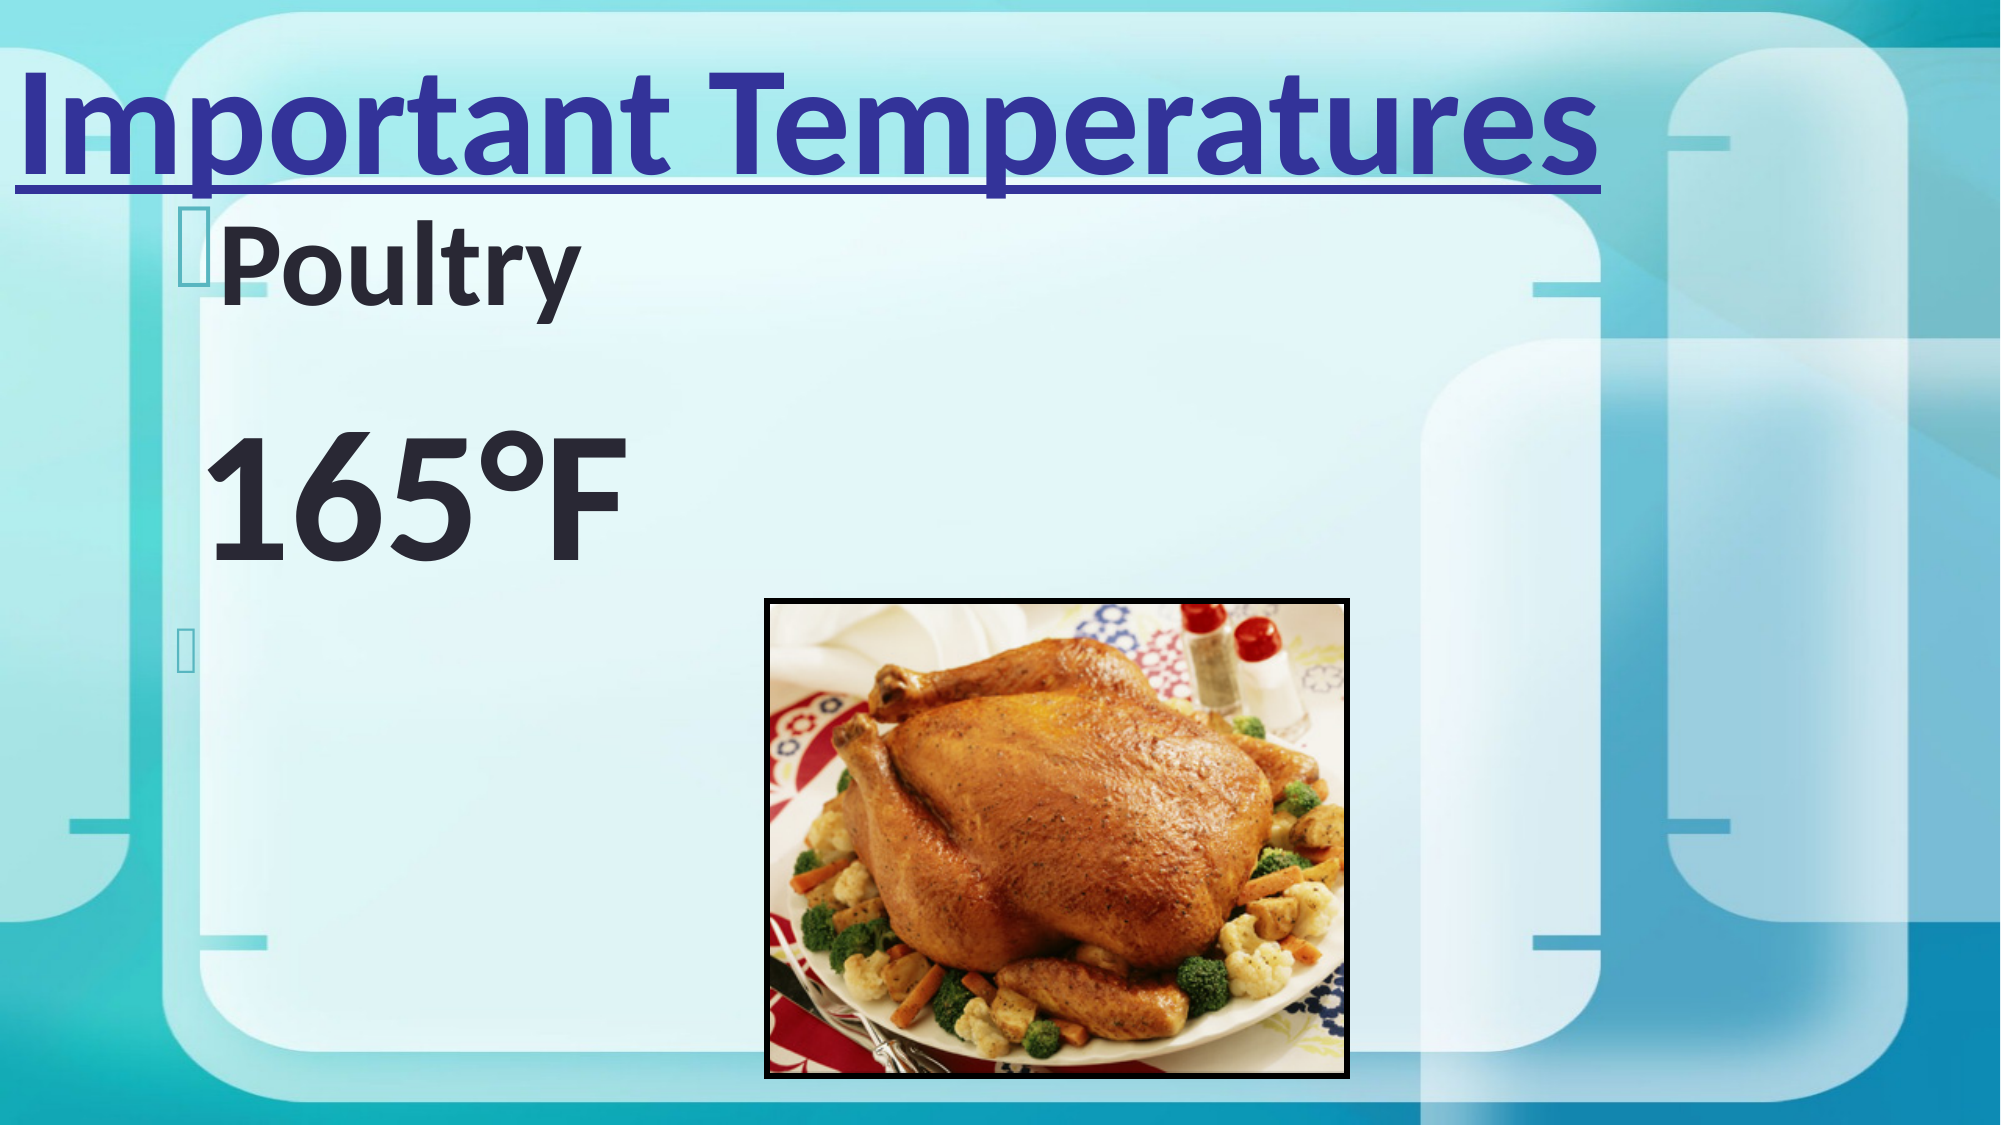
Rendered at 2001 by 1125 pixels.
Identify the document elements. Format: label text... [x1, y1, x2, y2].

list Poultry 165°F [159, 214, 2000, 1109]
title Important Temperatures [0, 0, 2000, 214]
picture [770, 604, 1344, 1073]
